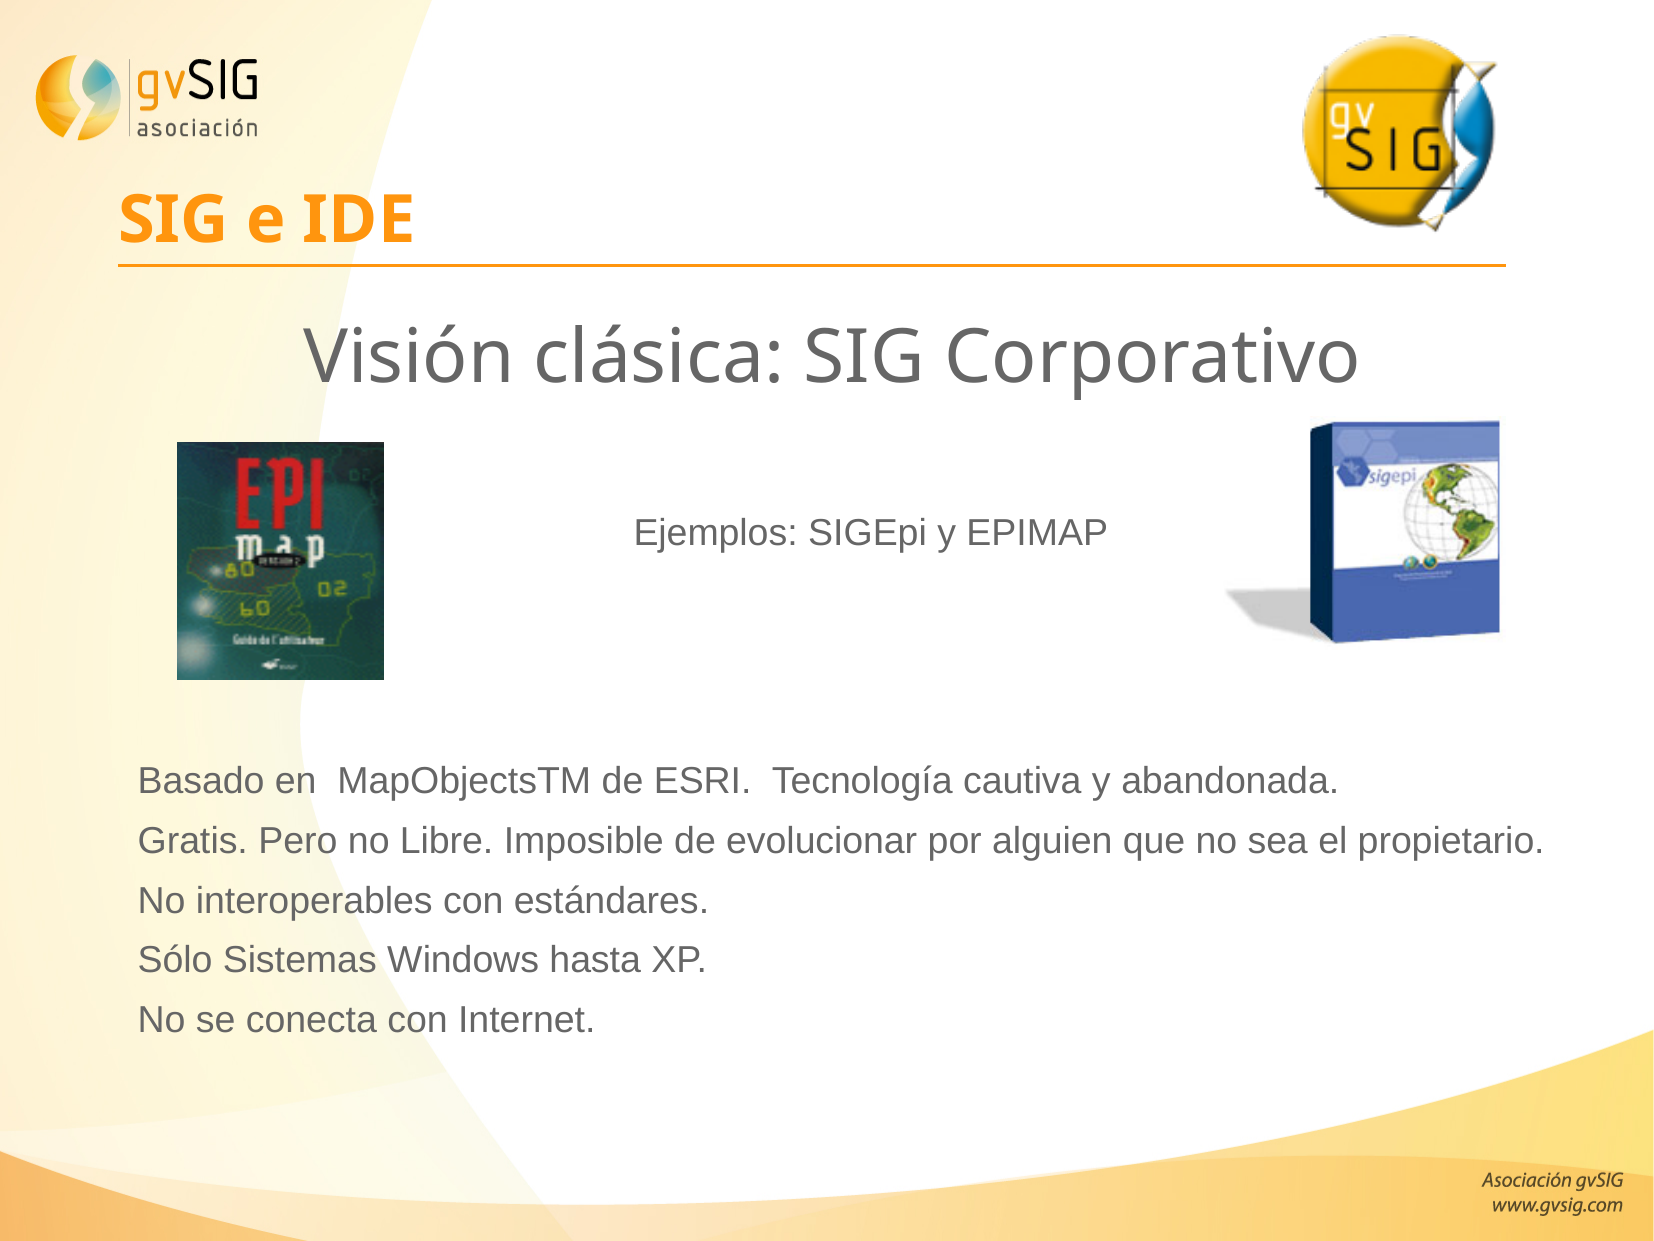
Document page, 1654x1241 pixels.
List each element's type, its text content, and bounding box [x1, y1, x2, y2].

text_box SIG e IDE [118, 177, 1247, 256]
picture [0, 0, 1654, 1241]
text_box Ejemplos: SIGEpi y EPIMAP [442, 504, 1300, 562]
text_box Basado en MapObjectsTM de ESRI. Tecnología cautiva y abandonada. Gratis. Pero no Libre. Imposible de evolucionar por alguien que no sea el propietario. No interoperables con estándares. Sólo Sistemas Windows hasta XP. No se conecta con Internet. [123, 752, 1570, 1108]
text_box Visión clásica: SIG Corporativo [49, 295, 1615, 398]
